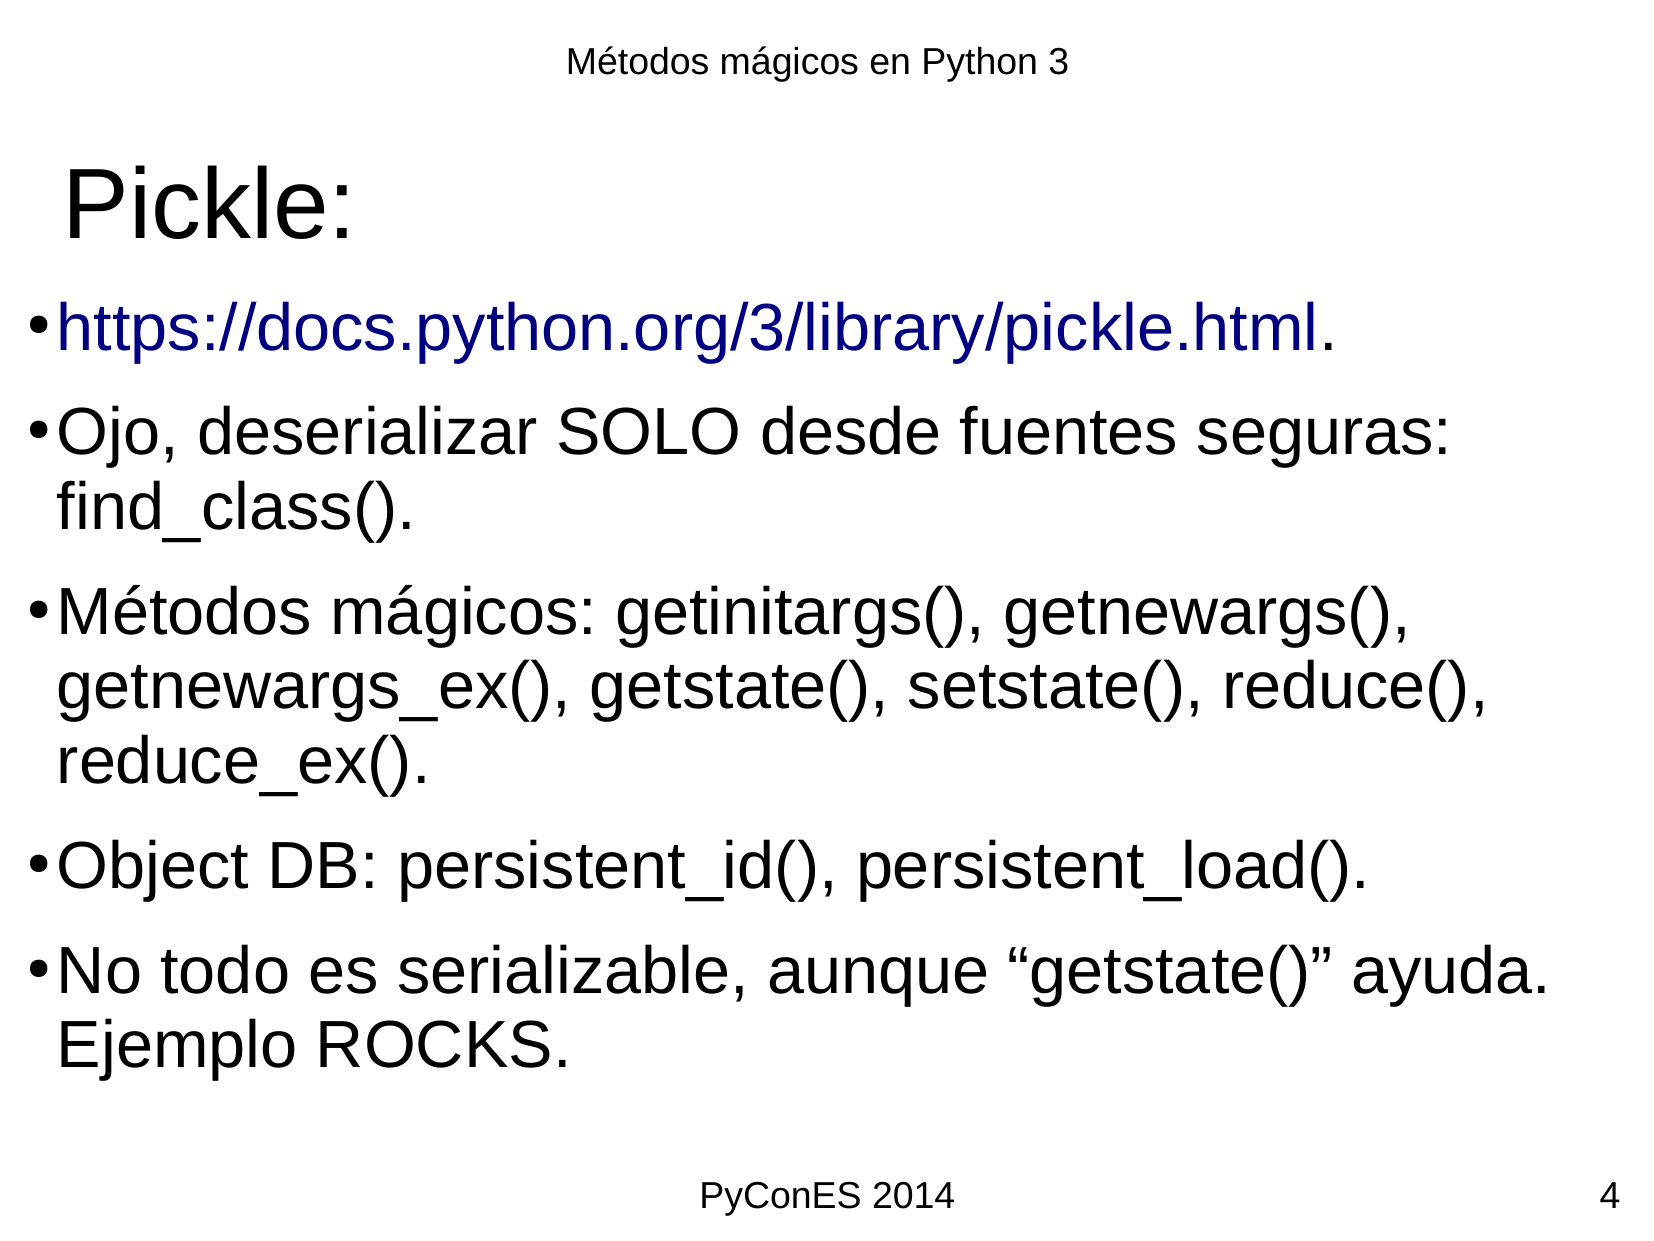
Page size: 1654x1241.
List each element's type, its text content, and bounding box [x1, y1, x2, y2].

text_box PyConES 2014 [30, 1166, 1455, 1224]
subtitle Pickle: https://docs.python.org/3/library/pickle.html. Ojo, deserializar SOLO desde fuentes seguras: find_class(). Métodos mágicos: getinitargs(), getnewargs(), getnewargs_ex(), getstate(), setstate(), reduce(), reduce_ex(). Object DB: persistent_id(), persistent_load(). No todo es serializable, aunque “getstate()” ayuda. Ejemplo ROCKS. [26, 91, 1621, 1201]
text_box Métodos mágicos en Python 3 [15, 33, 1621, 91]
text_box 4 [1455, 1166, 1636, 1224]
